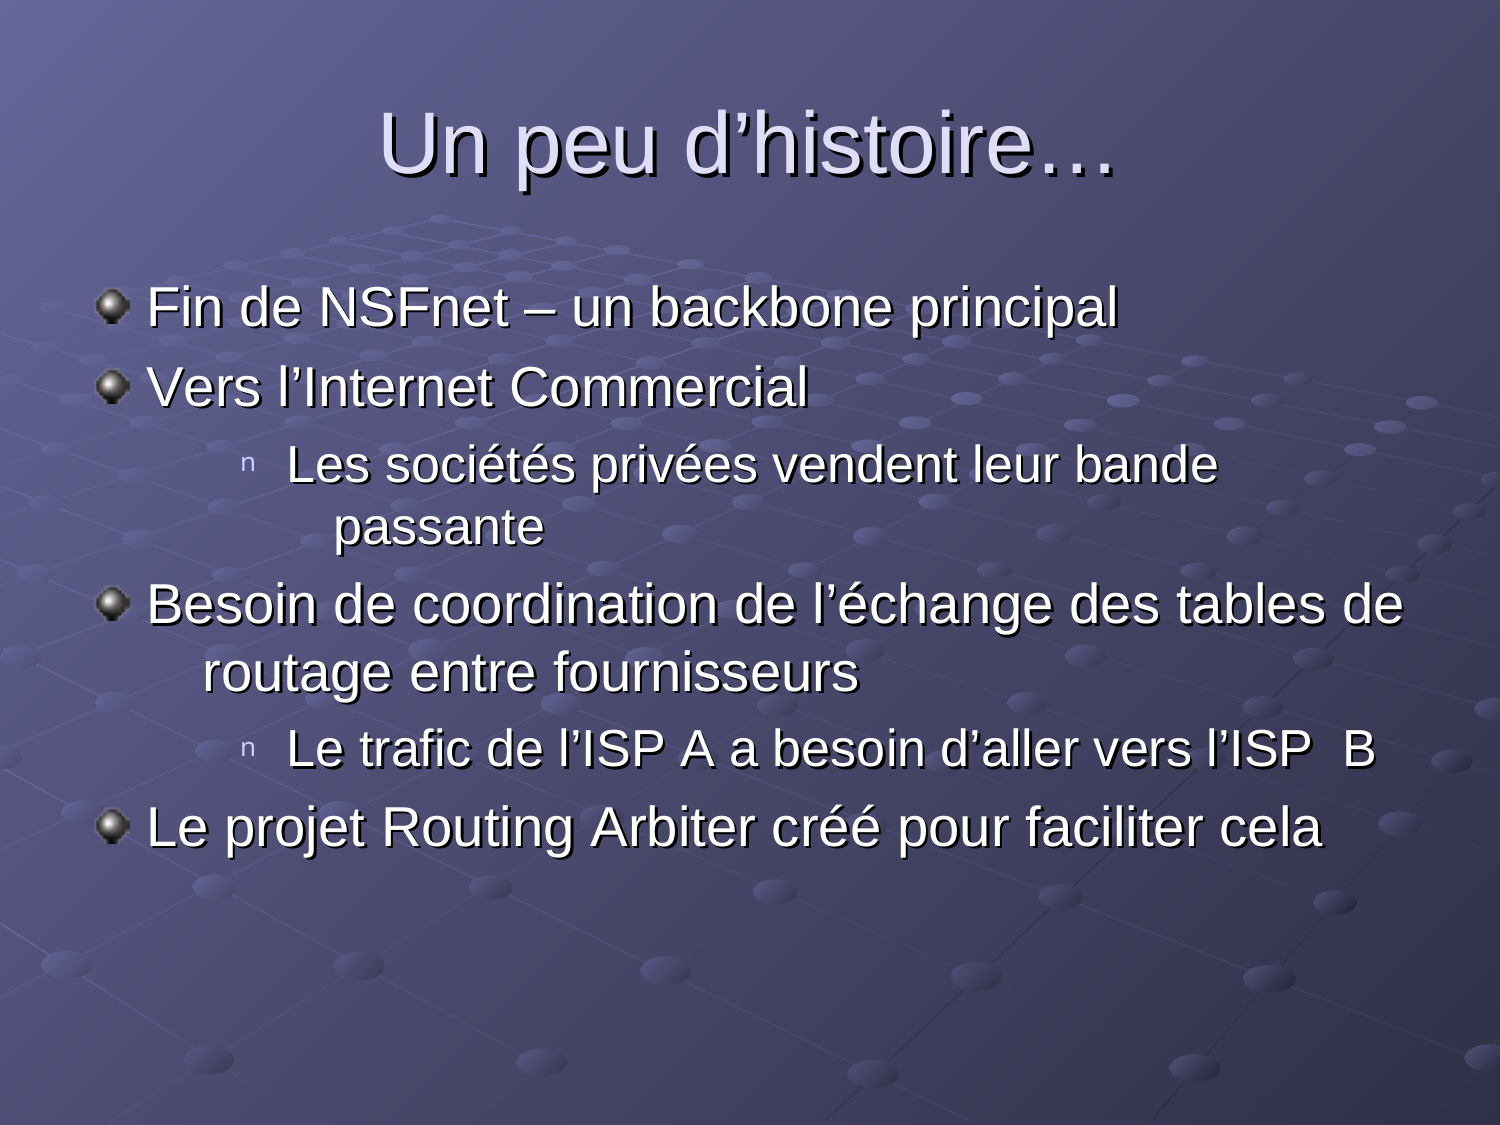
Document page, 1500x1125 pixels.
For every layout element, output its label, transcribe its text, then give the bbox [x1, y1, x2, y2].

list Fin de NSFnet – un backbone principal Vers l’Internet Commercial Les sociétés privées vendent leur bande passante Besoin de coordination de l’échange des tables de routage entre fournisseurs Le trafic de l’ISP A a besoin d’aller vers l’ISP B Le projet Routing Arbiter créé pour faciliter cela [75, 262, 1426, 1007]
title Un peu d’histoire… [75, 45, 1426, 233]
